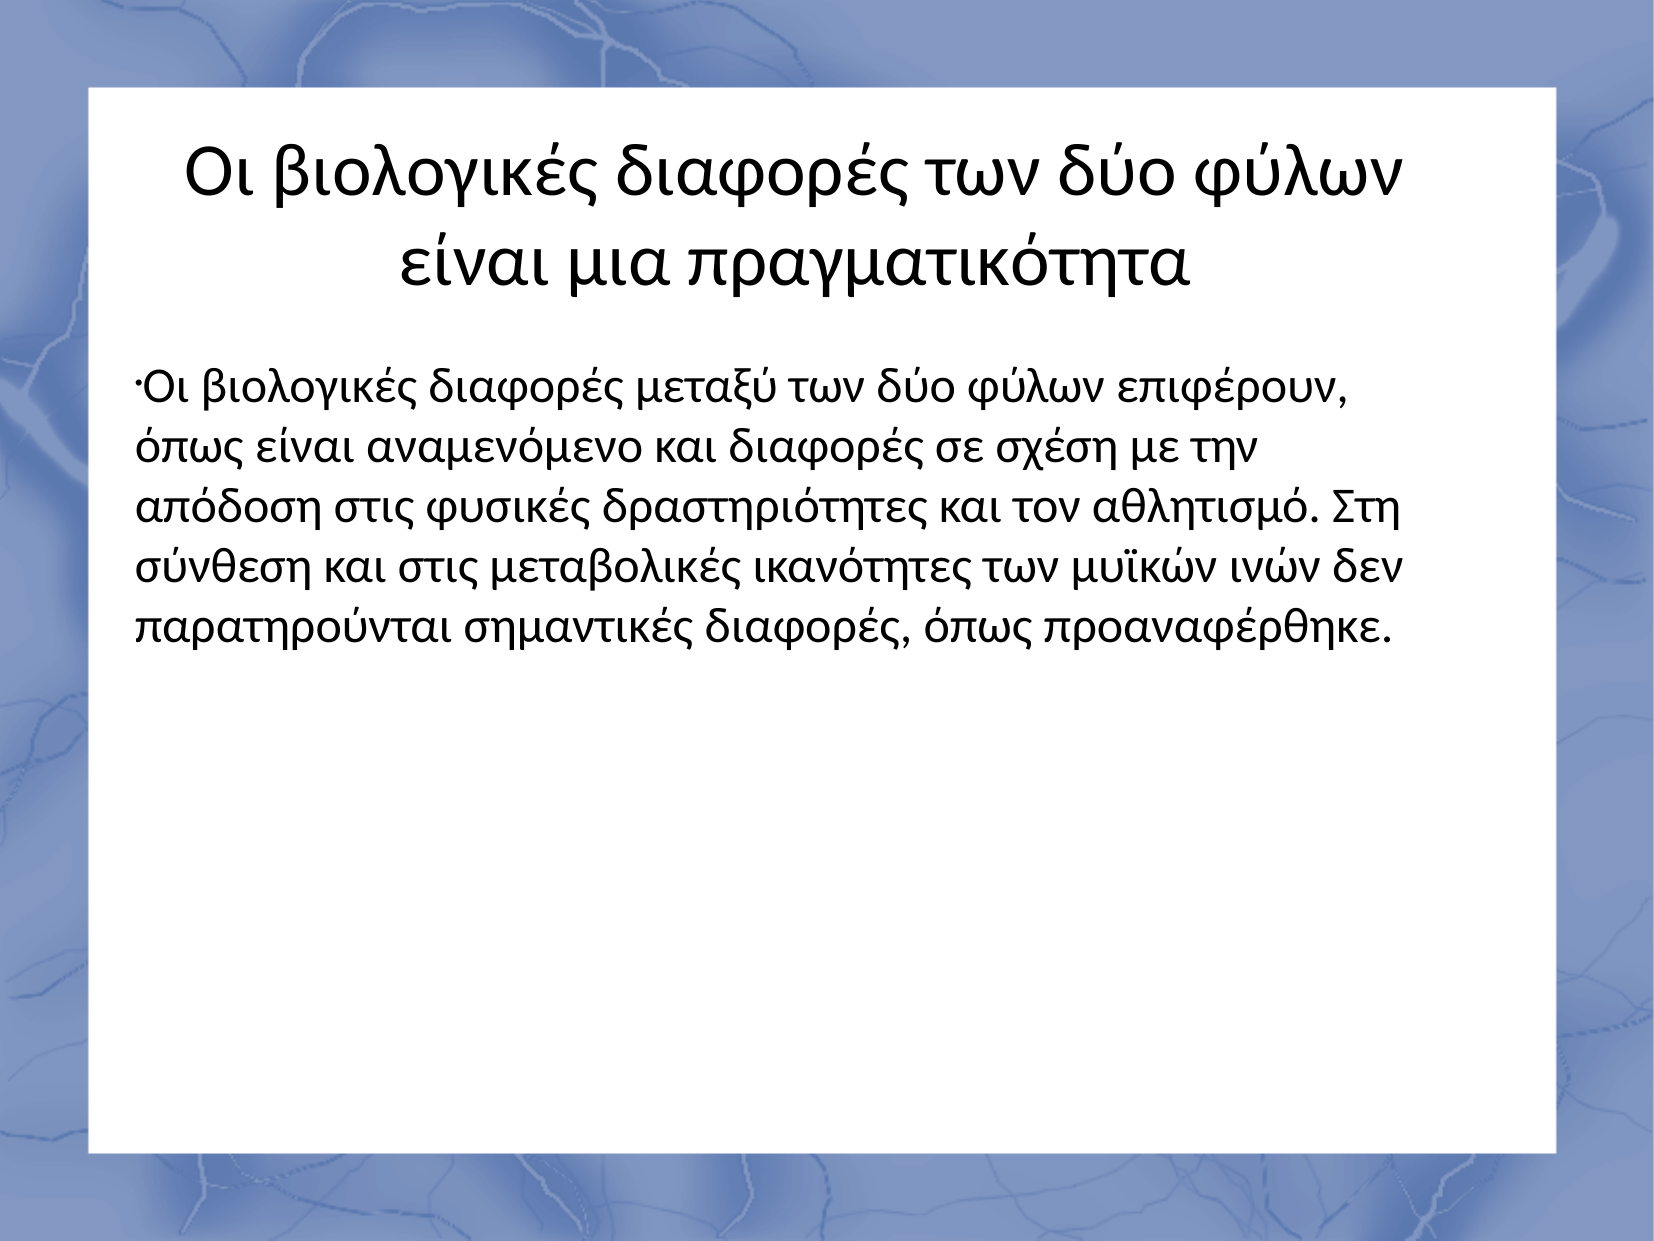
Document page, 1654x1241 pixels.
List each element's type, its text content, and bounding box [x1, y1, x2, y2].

title Οι βιολογικές διαφορές των δύο φύλων είναι μια πραγματικότητα [120, 112, 1470, 301]
list Οι βιολογικές διαφορές μεταξύ των δύο φύλων επιφέρουν, όπως είναι αναμενόμενο και διαφορές σε σχέση με την απόδοση στις φυσικές δραστηριότητες και τον αθλητισμό. Στη σύνθεση και στις μεταβολικές ικανότητες των μυϊκών ινών δεν παρατηρούνται σημαντικές διαφορές, όπως προαναφέρθηκε. [120, 345, 1471, 1088]
